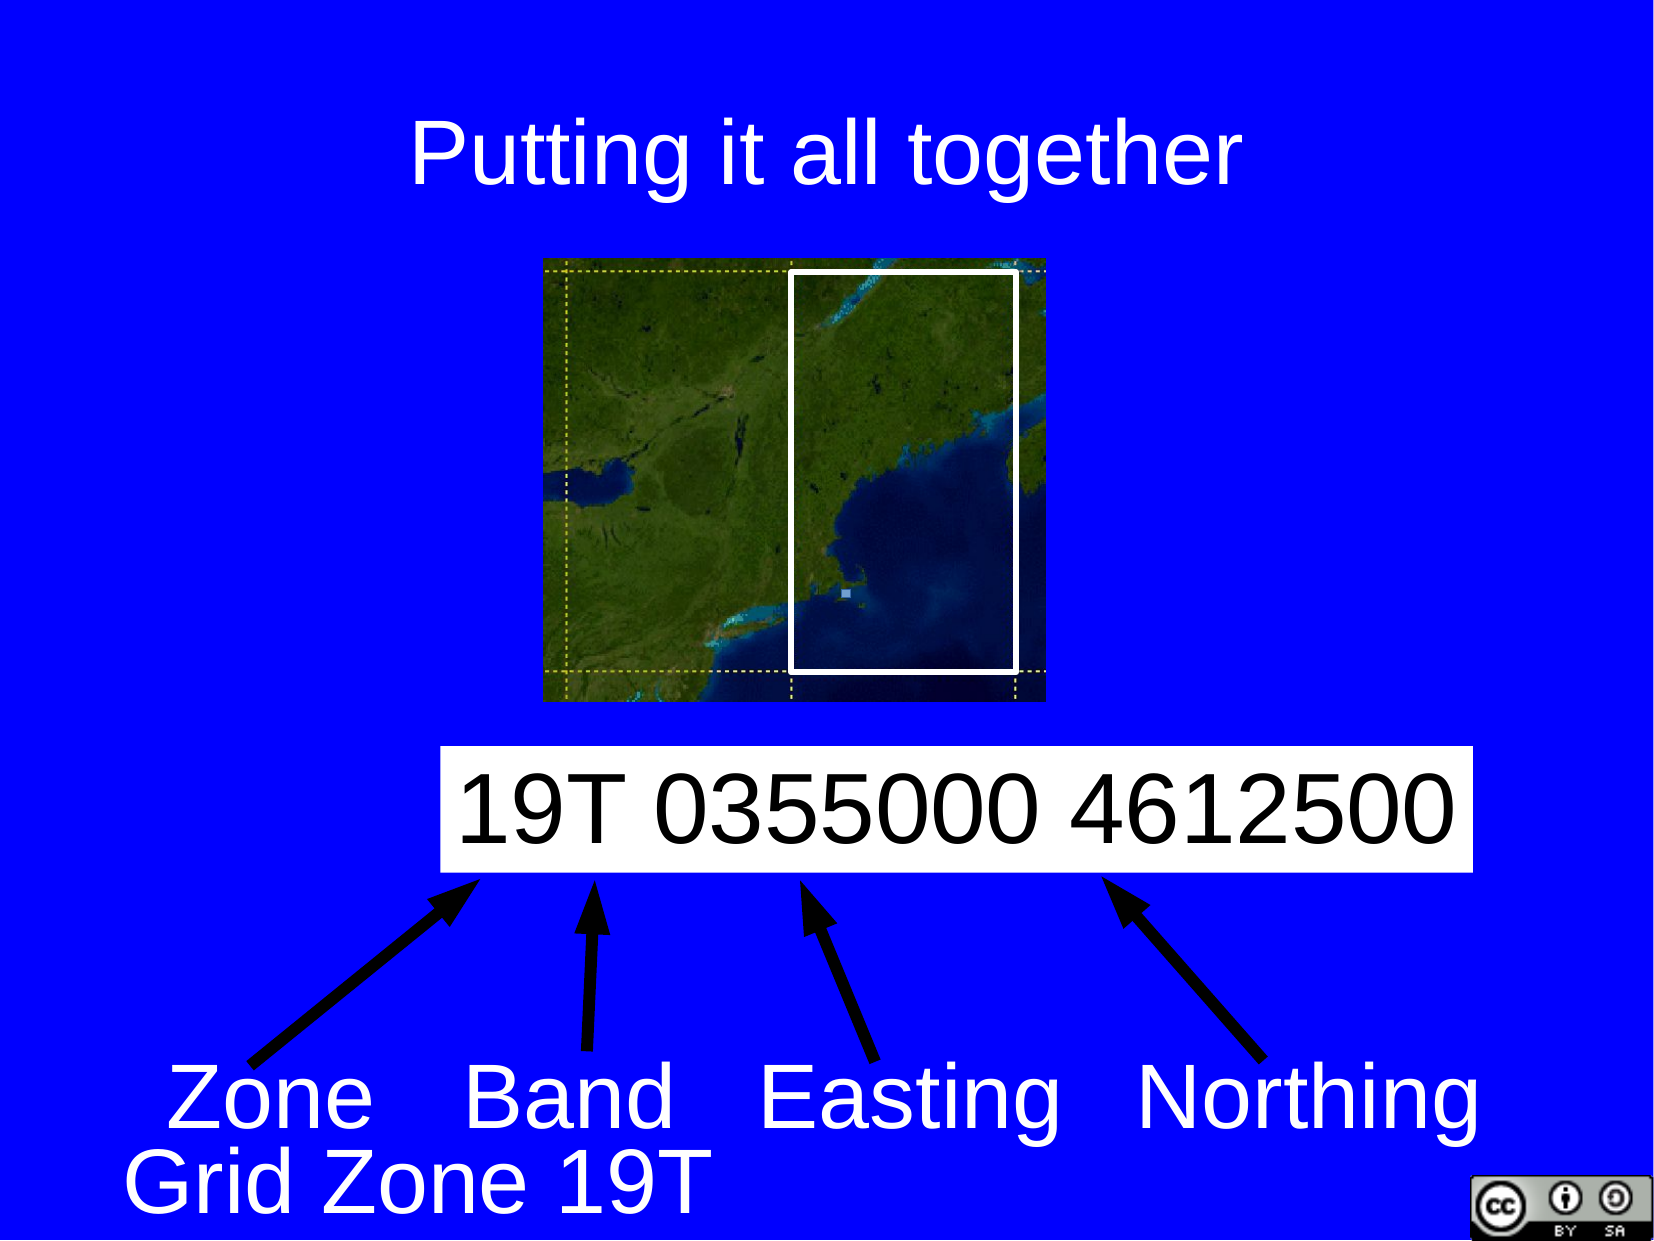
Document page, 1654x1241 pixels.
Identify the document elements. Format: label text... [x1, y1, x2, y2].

picture [1470, 1175, 1654, 1241]
text_box Easting [742, 1038, 1079, 1156]
text_box 19T 0355000 4612500 [440, 746, 1473, 873]
text_box Zone [152, 1038, 391, 1123]
text_box Grid Zone 19T [107, 1123, 739, 1241]
text_box Northing [1120, 1038, 1498, 1156]
text_box [841, 589, 851, 598]
text_box Band [447, 1038, 692, 1123]
title Putting it all together [82, 56, 1571, 250]
picture [543, 258, 1046, 702]
